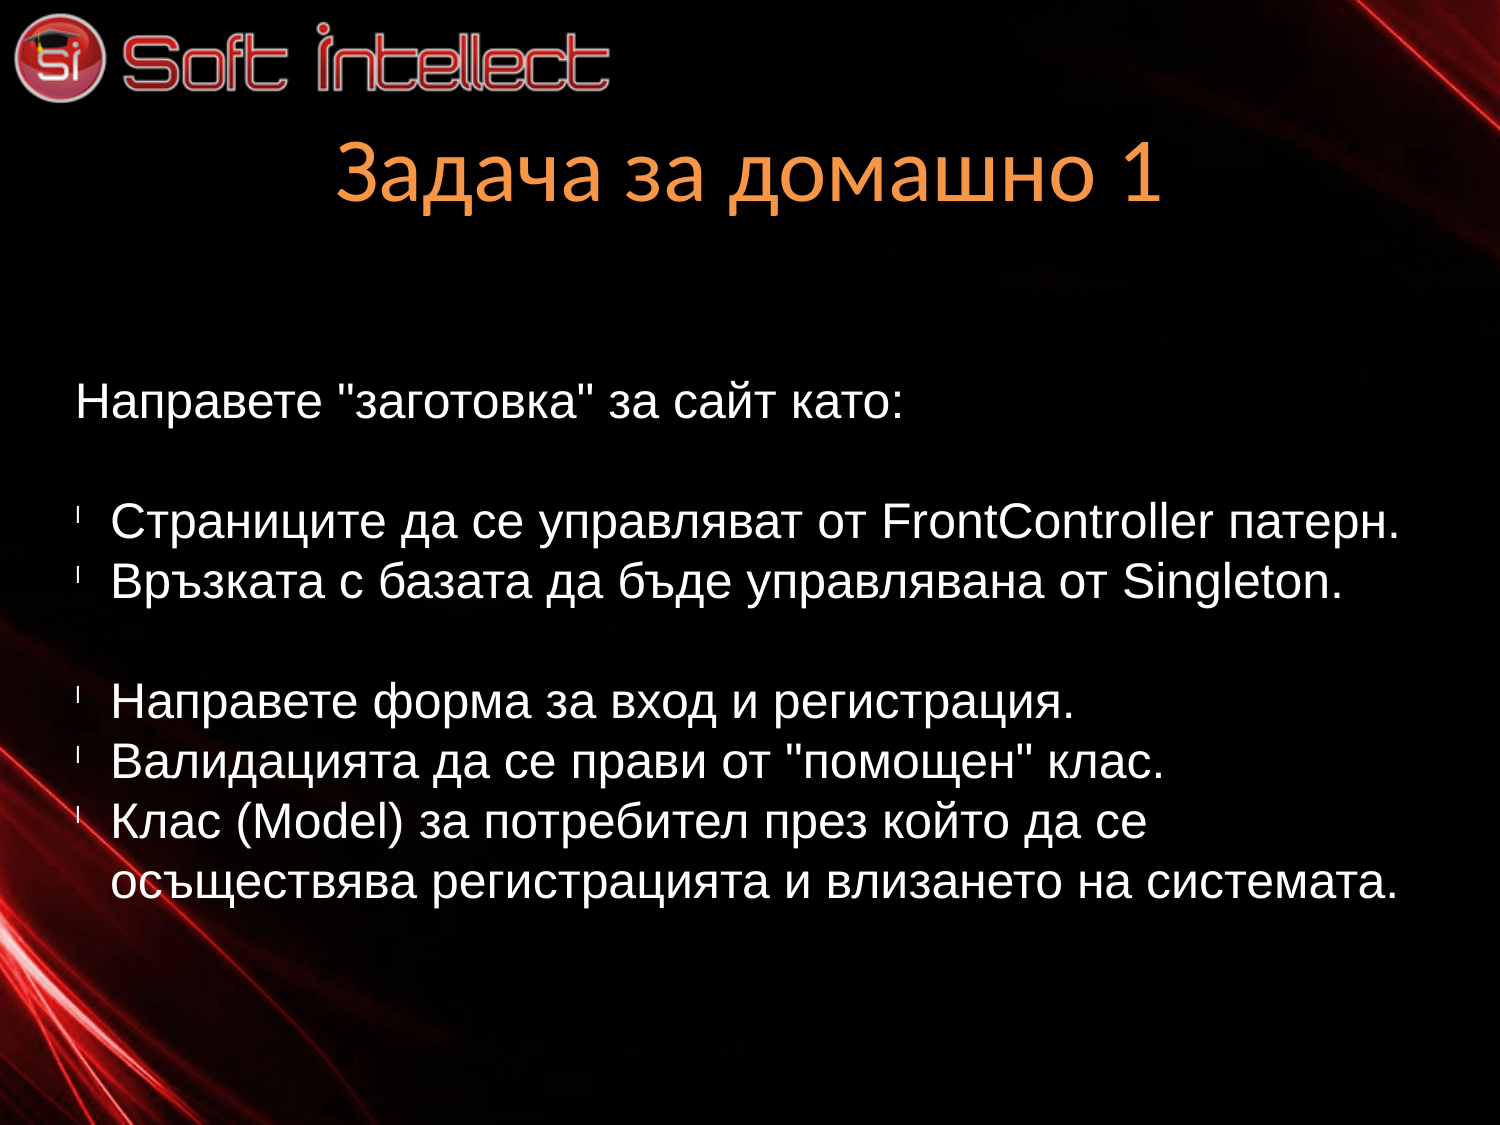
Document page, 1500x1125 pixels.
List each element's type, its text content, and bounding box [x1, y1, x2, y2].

text_box Задача за домашно 1 [75, 71, 1425, 259]
text_box Направете "заготовка" за сайт като: Страниците да се управляват от FrontController патерн. Връзката с базата да бъде управлявана от Singleton. Направете форма за вход и регистрация. Валидацията да се прави от "помощен" клас. Клас (Model) за потребител през който да се oсъществява регистрацията и влизането на системата. [60, 300, 1470, 540]
picture [0, 0, 1500, 1125]
